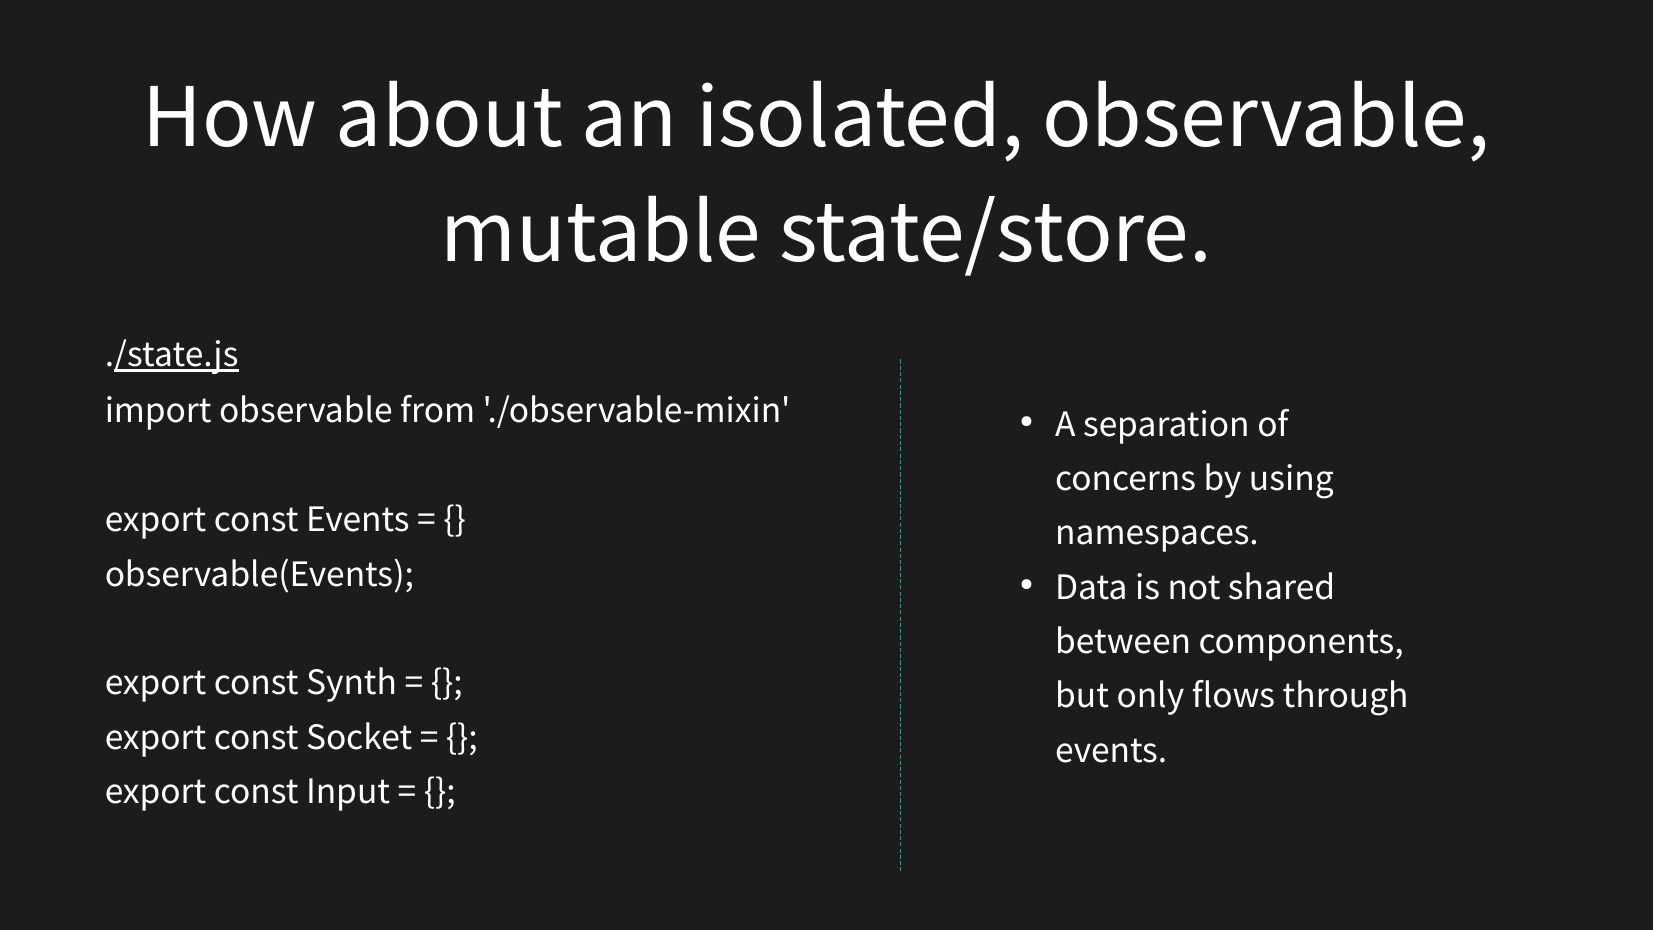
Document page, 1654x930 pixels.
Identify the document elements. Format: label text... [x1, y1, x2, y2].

text_box ./state.js [90, 315, 451, 385]
text_box A separation of concerns by using namespaces. Data is not shared between components, but only flows through events. [1005, 384, 1426, 781]
text_box import observable from './observable-mixin' export const Events = {} observable(Events); export const Synth = {}; export const Socket = {}; export const Input = {}; [90, 371, 856, 930]
title How about an isolated, observable, mutable state/store. [0, 55, 1653, 287]
